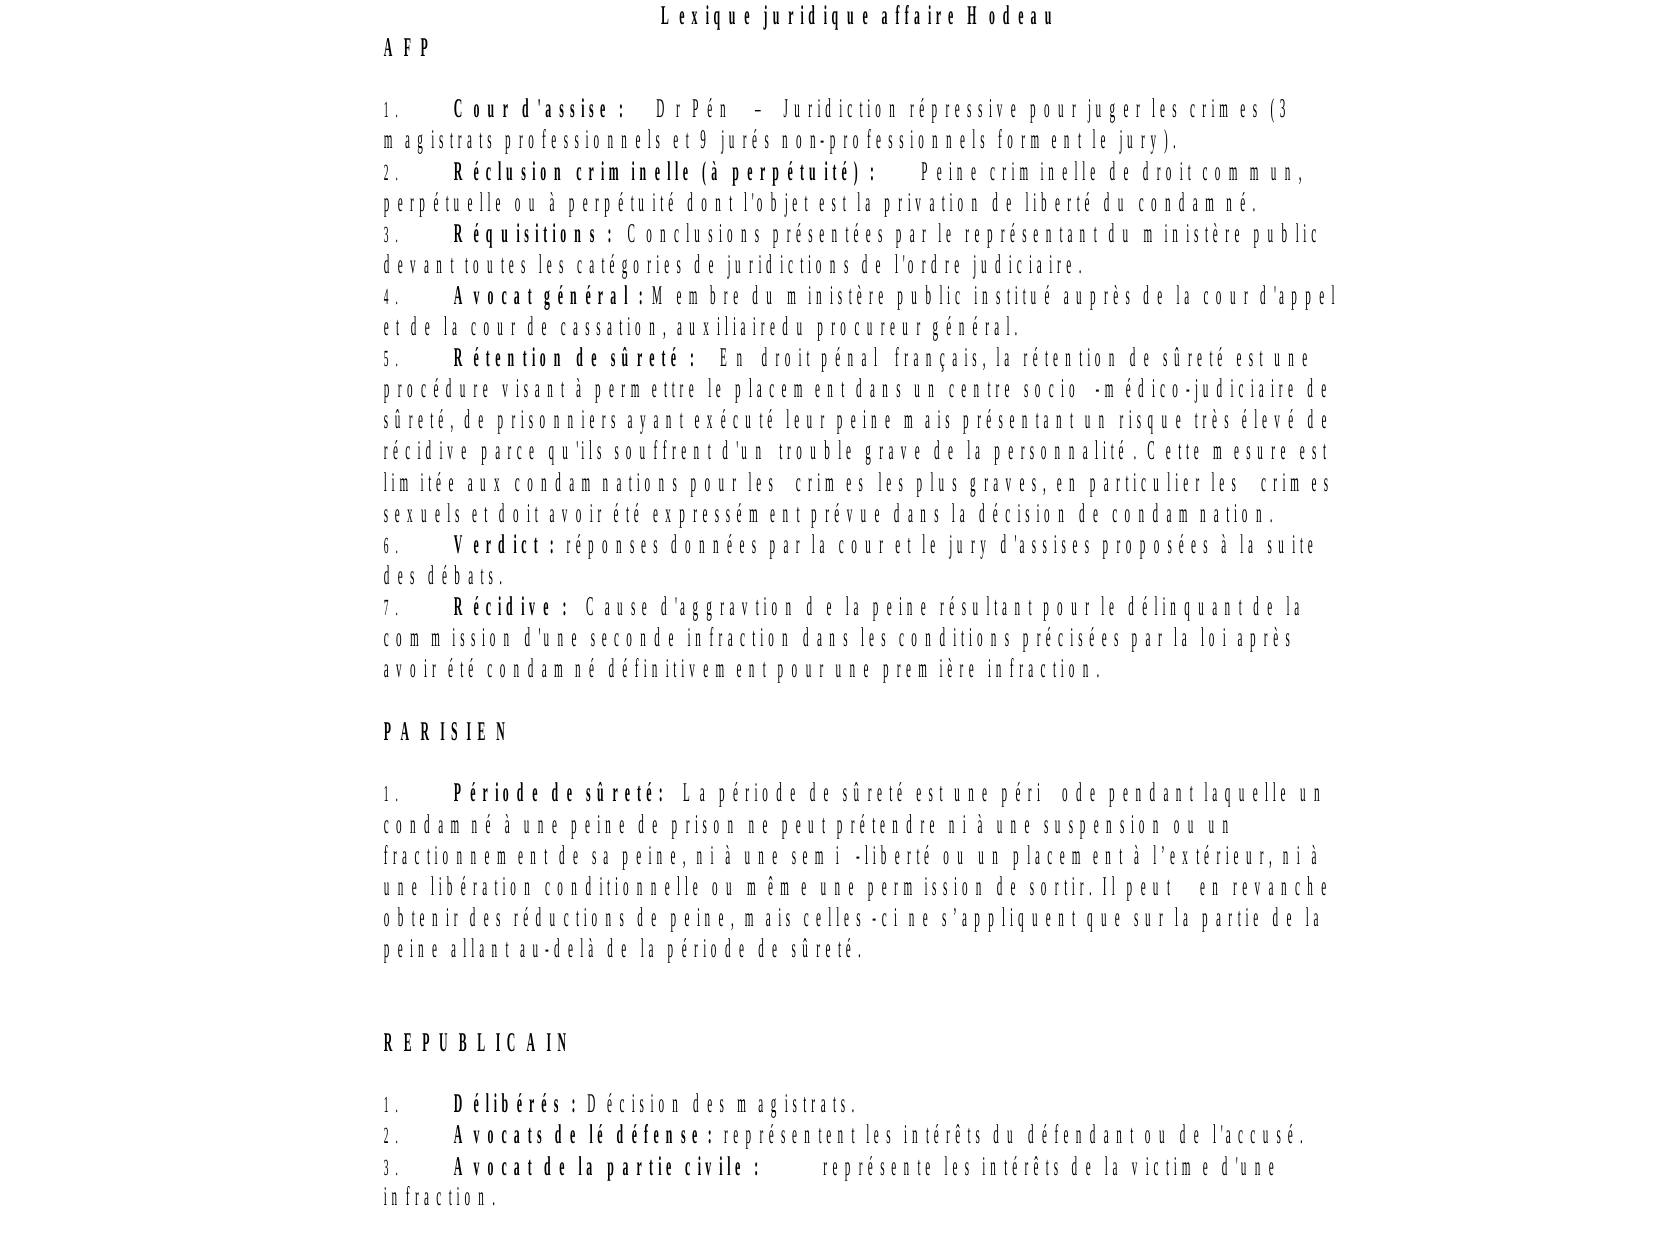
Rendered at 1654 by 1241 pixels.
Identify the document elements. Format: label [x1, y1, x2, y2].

picture [383, 0, 1336, 1211]
